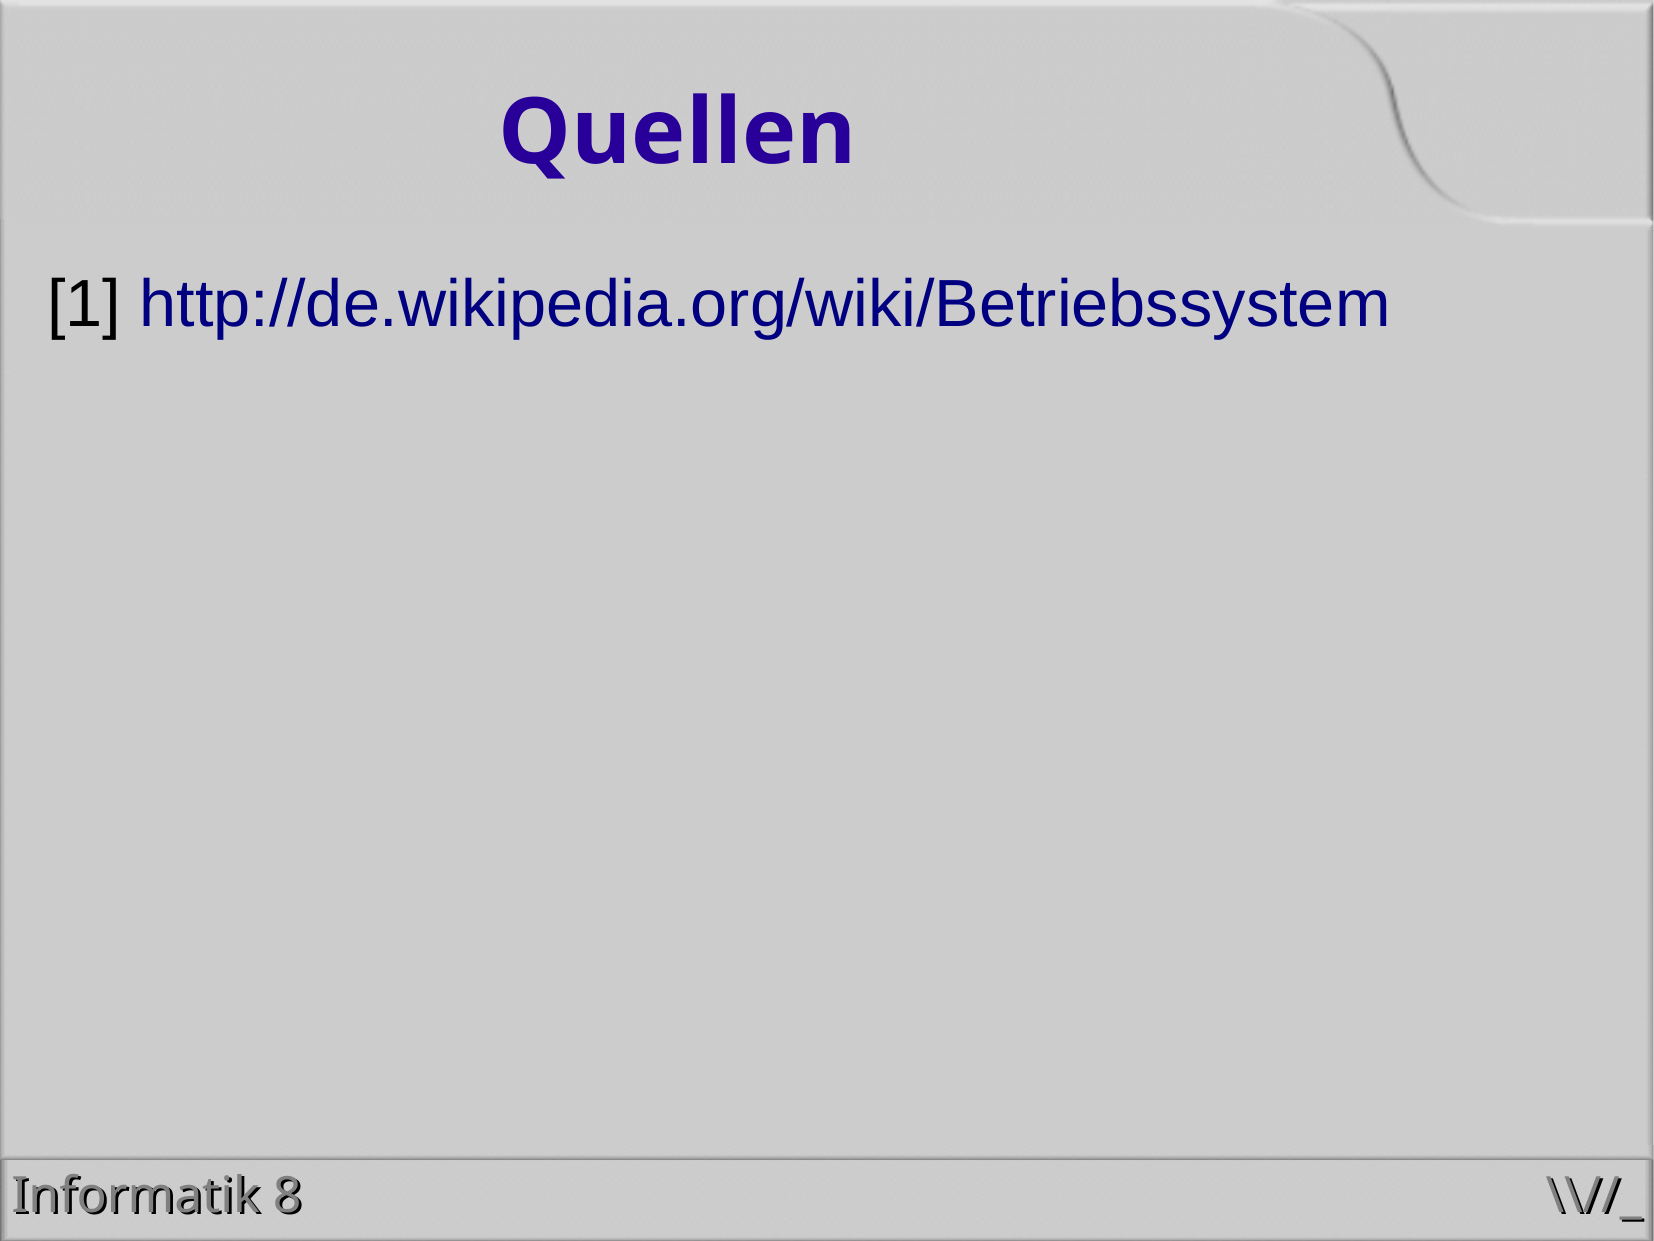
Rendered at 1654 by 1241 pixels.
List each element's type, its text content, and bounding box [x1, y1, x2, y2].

title Quellen [36, 16, 1319, 242]
picture [0, 0, 1654, 1241]
list [1] http://de.wikipedia.org/wiki/Betriebssystem [29, 265, 1625, 1127]
